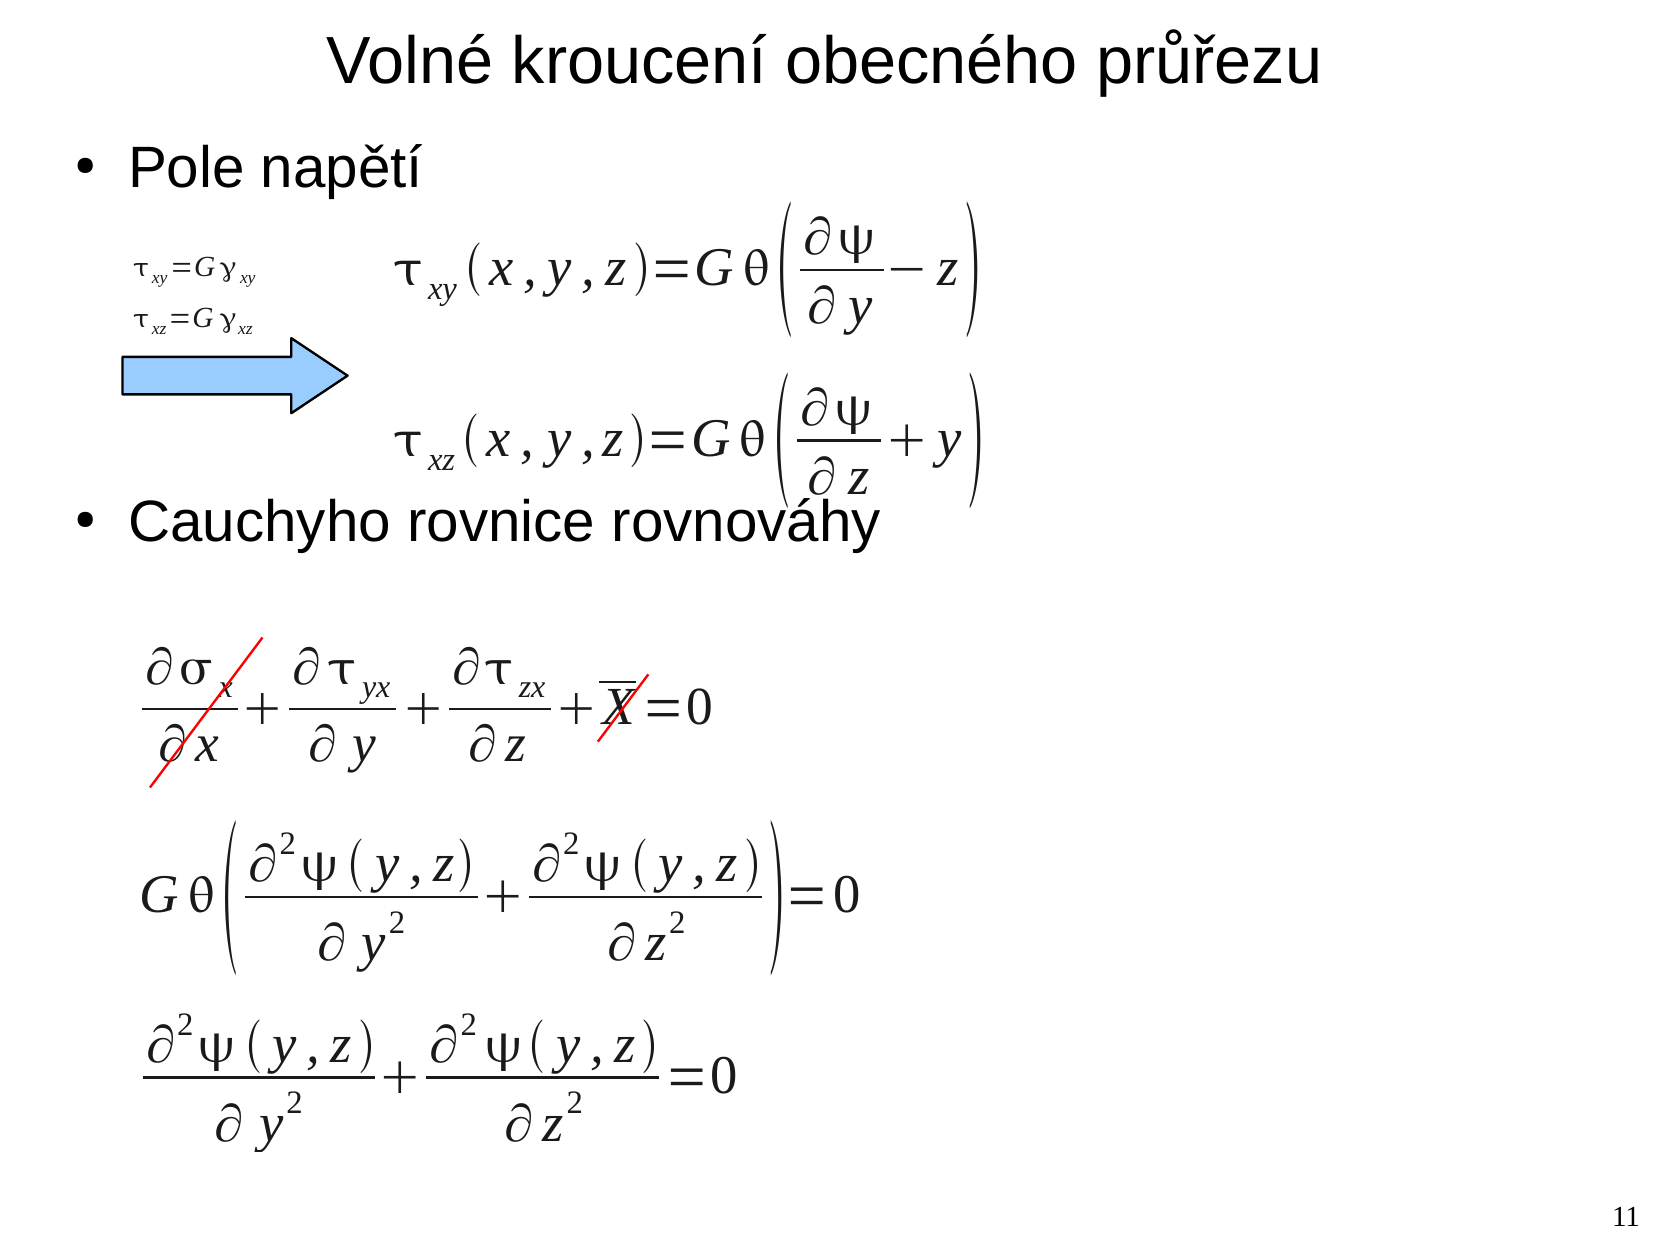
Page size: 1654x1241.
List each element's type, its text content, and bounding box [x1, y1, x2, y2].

chart [118, 637, 726, 773]
list Pole napětí Cauchyho rovnice rovnováhy [57, 134, 1608, 601]
chart [373, 200, 999, 512]
text_box [122, 338, 348, 414]
chart [118, 816, 873, 1152]
chart [122, 250, 263, 339]
title Volné kroucení obecného průřezu [37, 8, 1613, 113]
